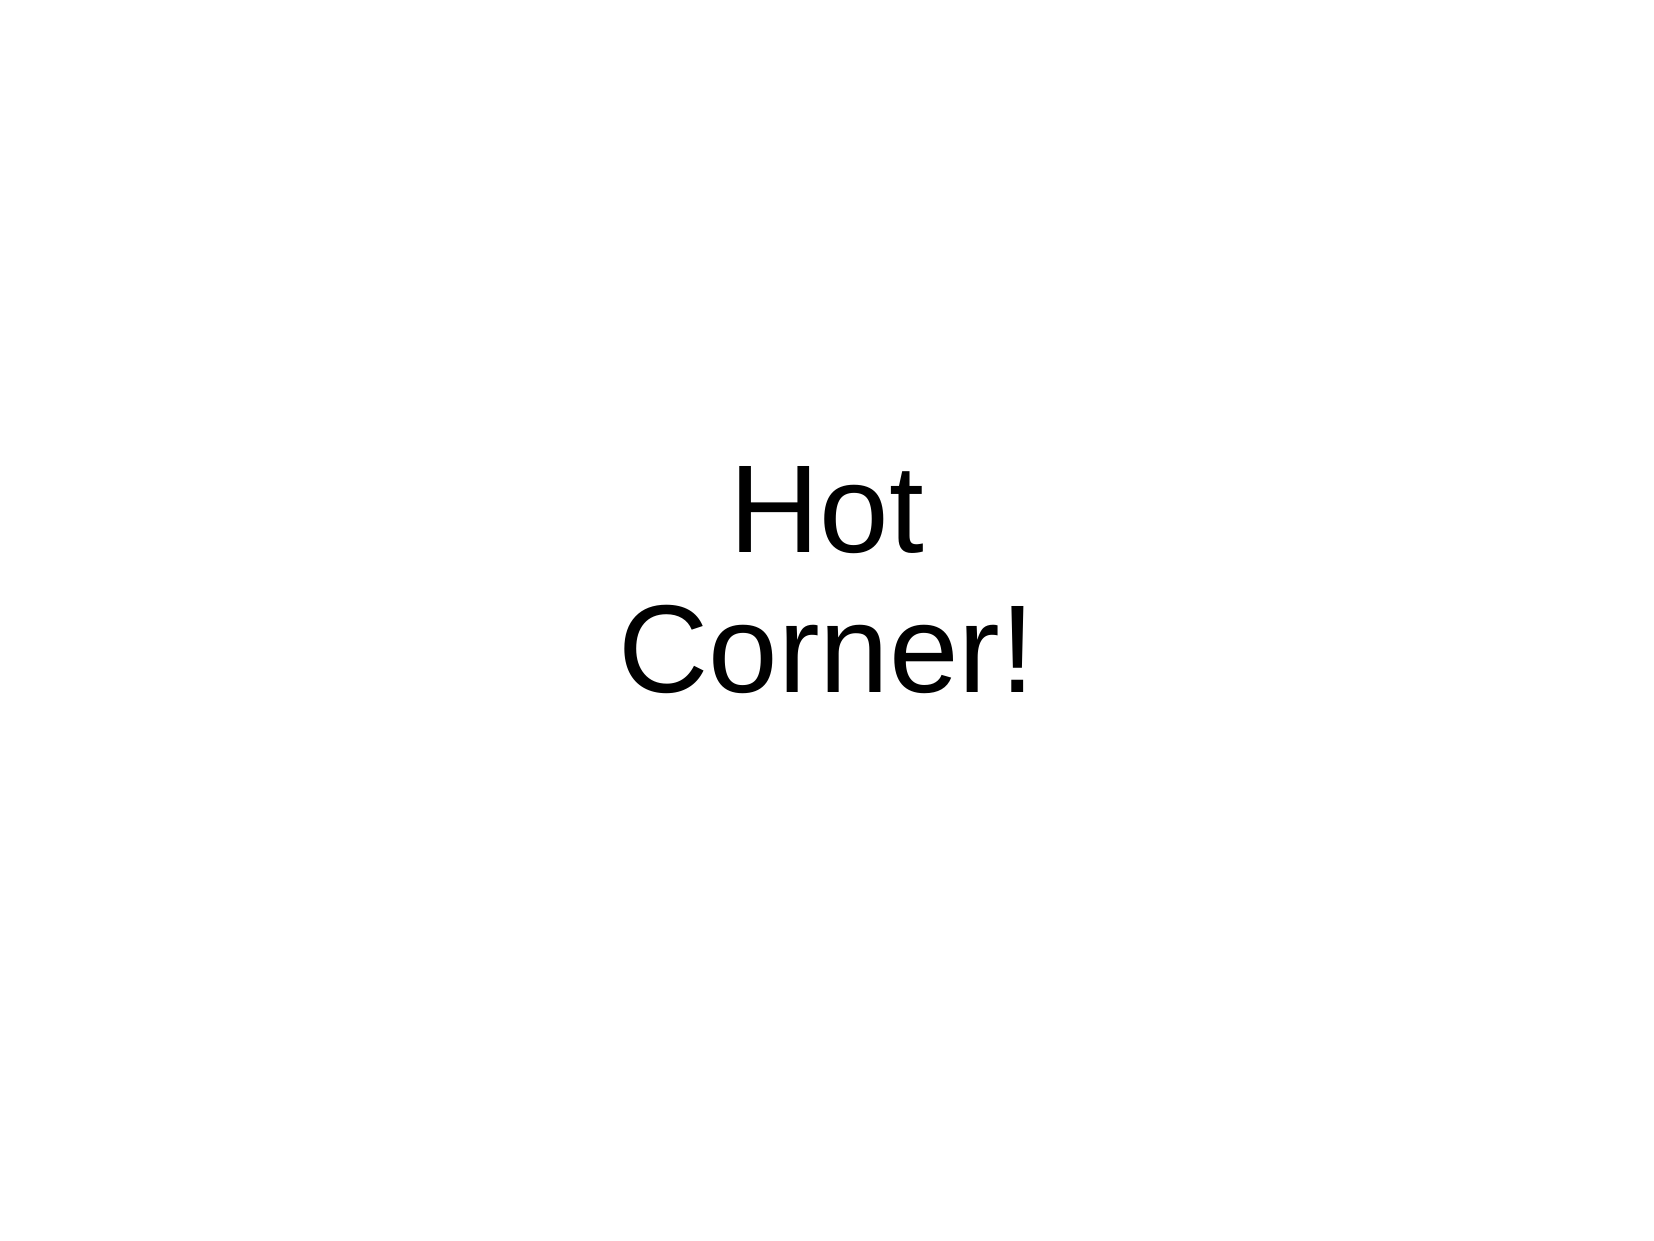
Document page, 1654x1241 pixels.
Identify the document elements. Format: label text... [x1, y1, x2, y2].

subtitle Hot Corner! [82, 56, 1571, 1102]
